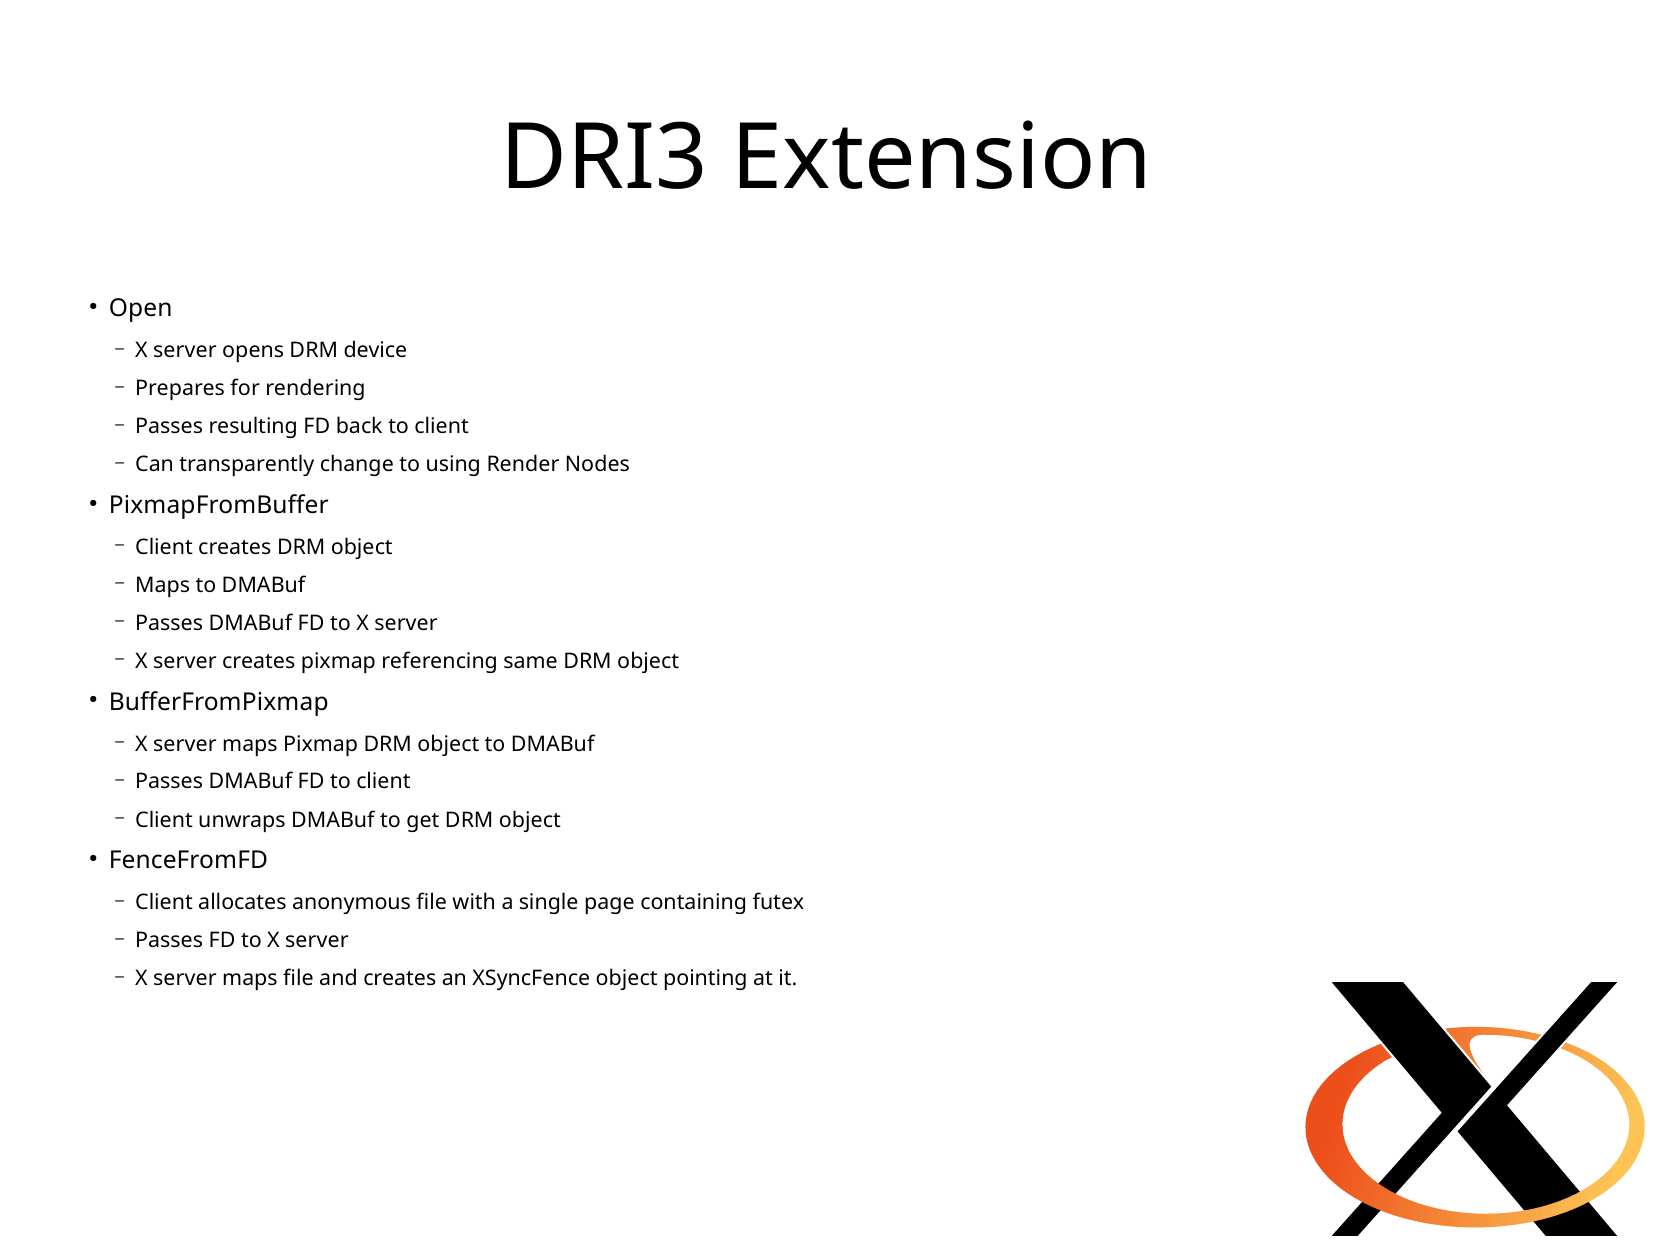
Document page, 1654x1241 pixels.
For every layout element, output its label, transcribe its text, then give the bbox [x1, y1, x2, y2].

list Open X server opens DRM device Prepares for rendering Passes resulting FD back to client Can transparently change to using Render Nodes PixmapFromBuffer Client creates DRM object Maps to DMABuf Passes DMABuf FD to X server X server creates pixmap referencing same DRM object BufferFromPixmap X server maps Pixmap DRM object to DMABuf Passes DMABuf FD to client Client unwraps DMABuf to get DRM object FenceFromFD Client allocates anonymous file with a single page containing futex Passes FD to X server X server maps file and creates an XSyncFence object pointing at it. [82, 290, 1571, 1010]
title DRI3 Extension [82, 49, 1571, 257]
